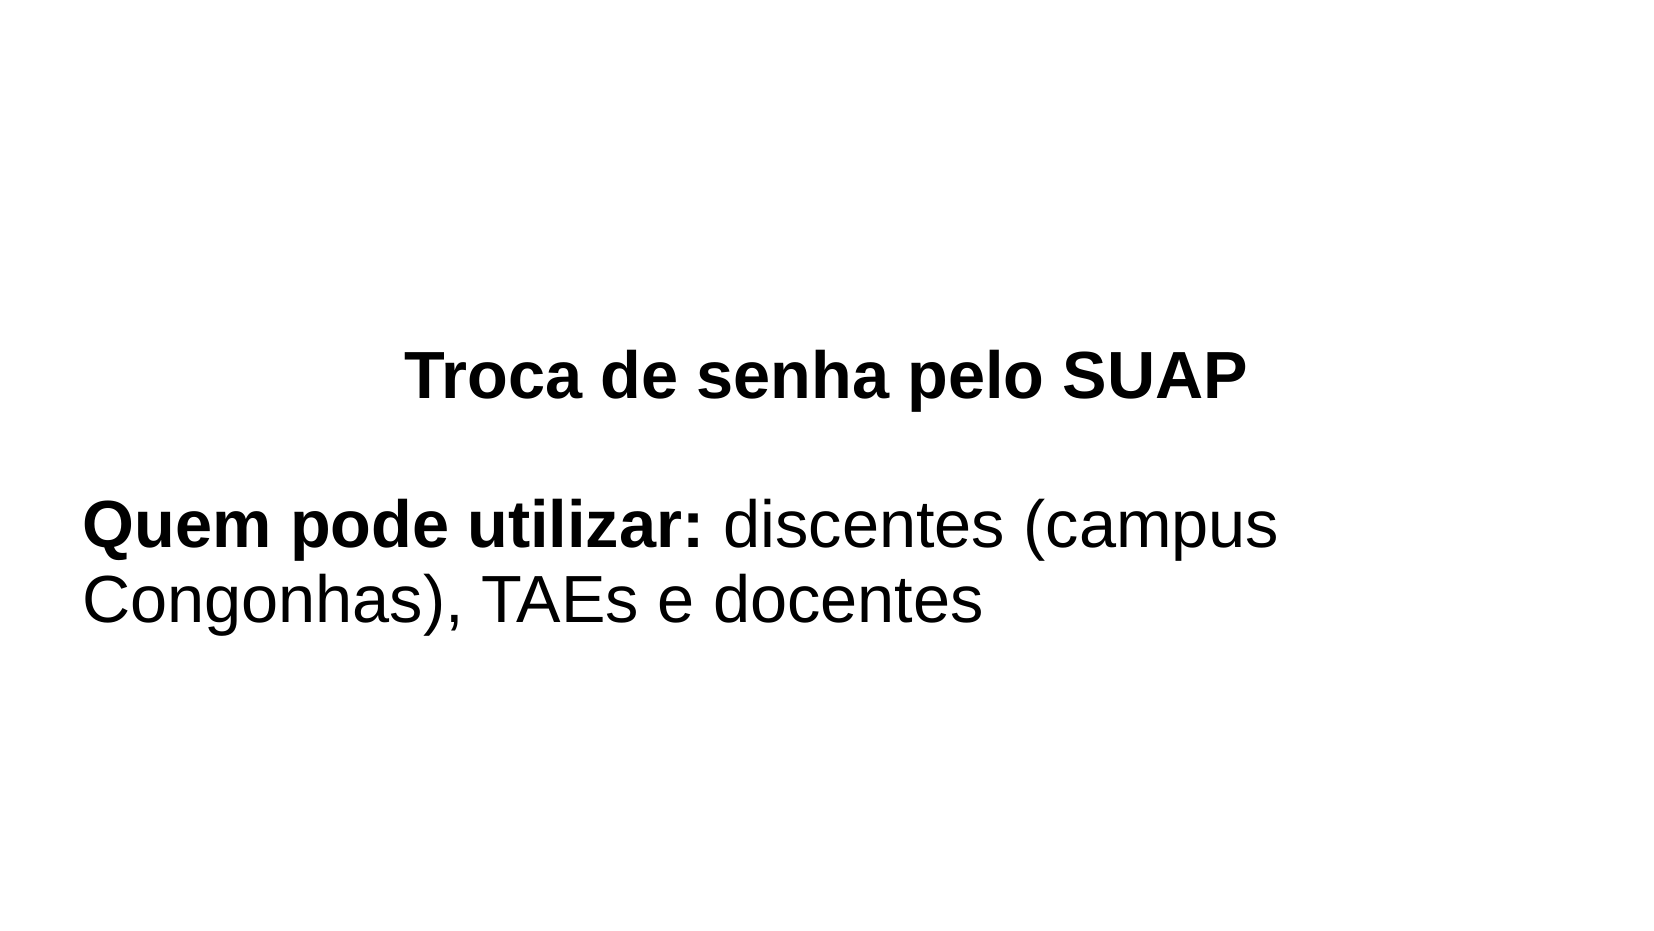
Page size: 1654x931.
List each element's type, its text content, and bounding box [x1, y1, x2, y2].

subtitle Troca de senha pelo SUAP Quem pode utilizar: discentes (campus Congonhas), TAEs e docentes [82, 217, 1571, 758]
